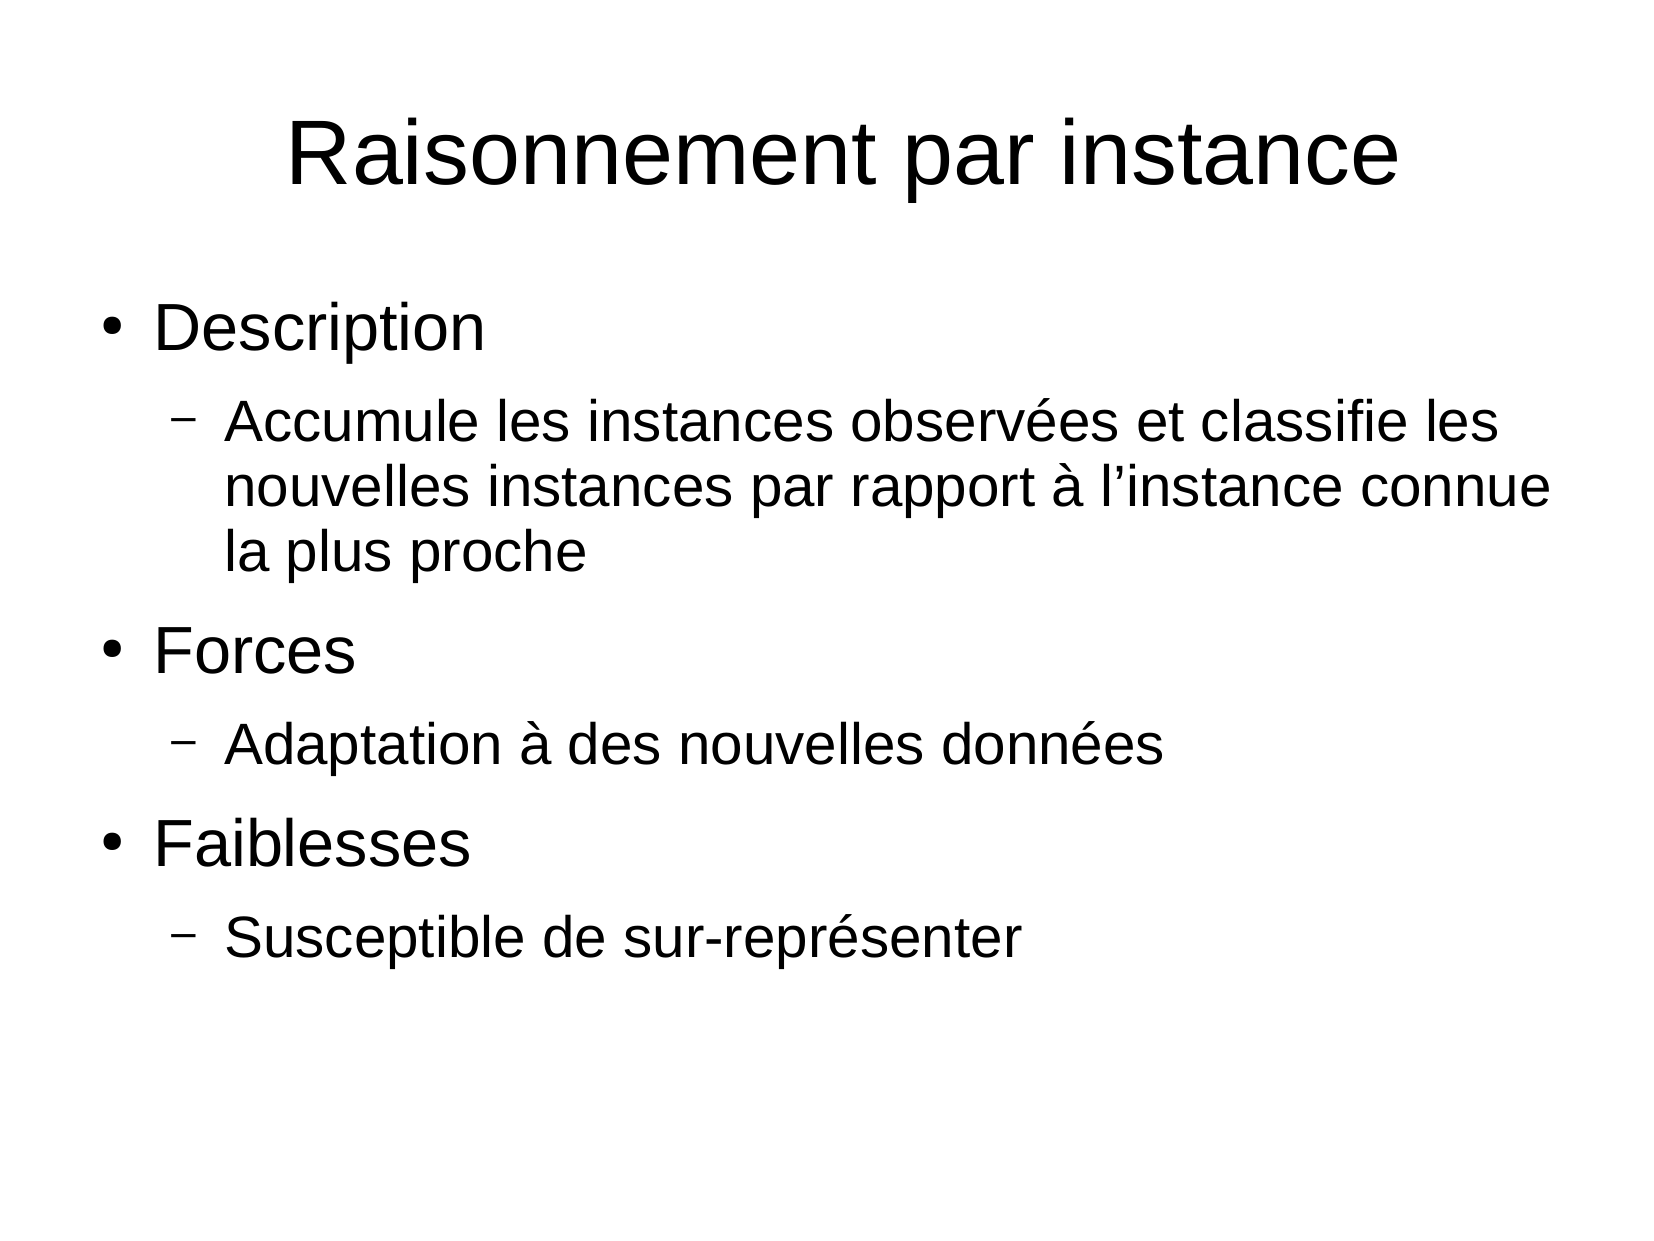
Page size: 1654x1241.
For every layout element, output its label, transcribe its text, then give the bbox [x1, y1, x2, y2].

list Description Accumule les instances observées et classifie les nouvelles instances par rapport à l’instance connue la plus proche Forces Adaptation à des nouvelles données Faiblesses Susceptible de sur-représenter [82, 290, 1571, 1010]
title Raisonnement par instance [82, 49, 1571, 257]
